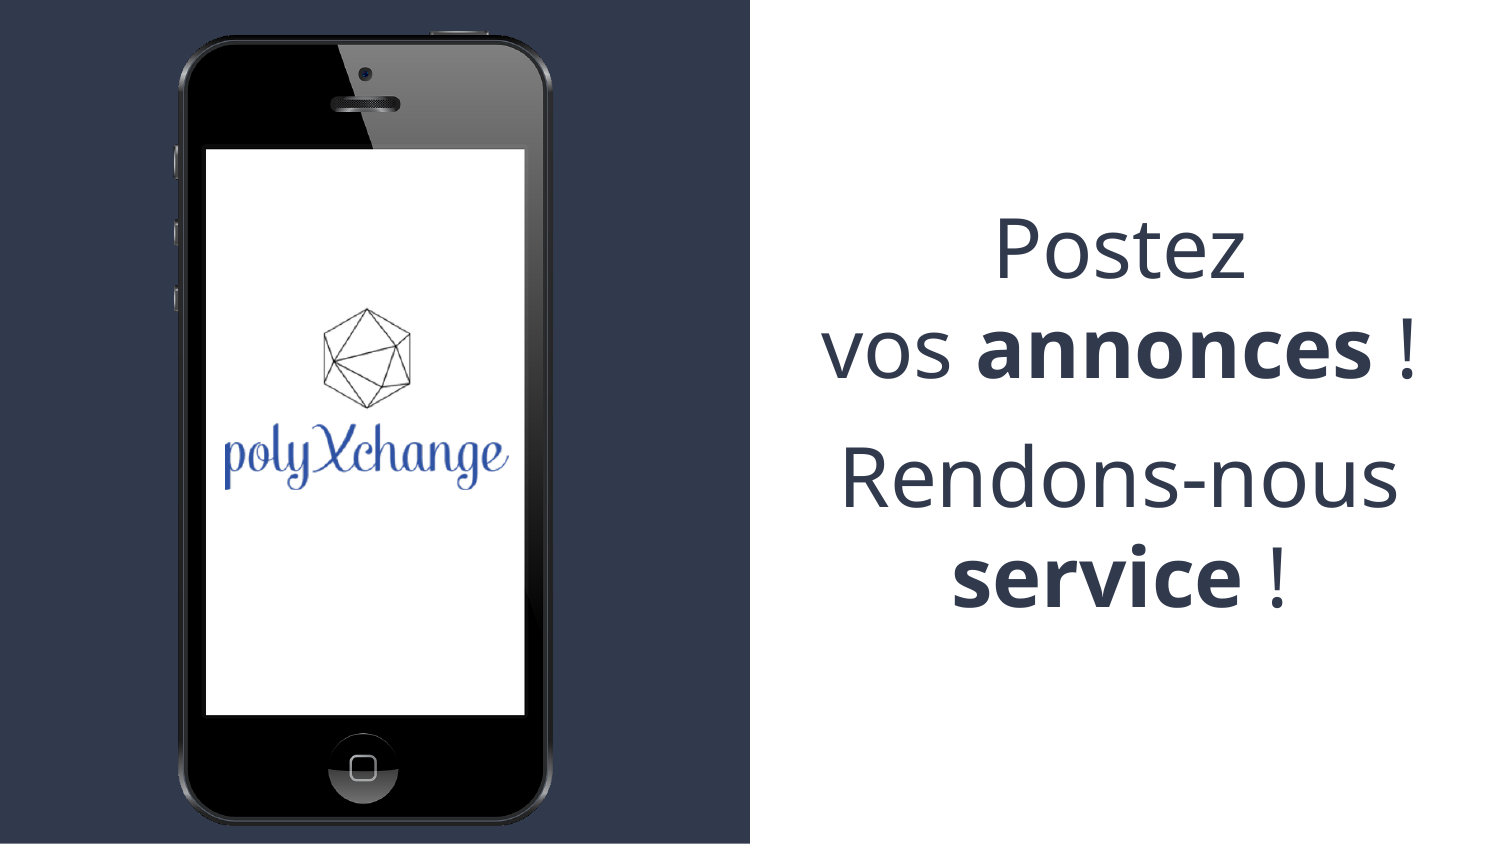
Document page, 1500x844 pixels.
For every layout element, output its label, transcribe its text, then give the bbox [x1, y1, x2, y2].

text_box Postez vos annonces ! [774, 180, 1465, 409]
text_box Rendons-nous service ! [707, 409, 1500, 844]
picture [164, 31, 562, 826]
